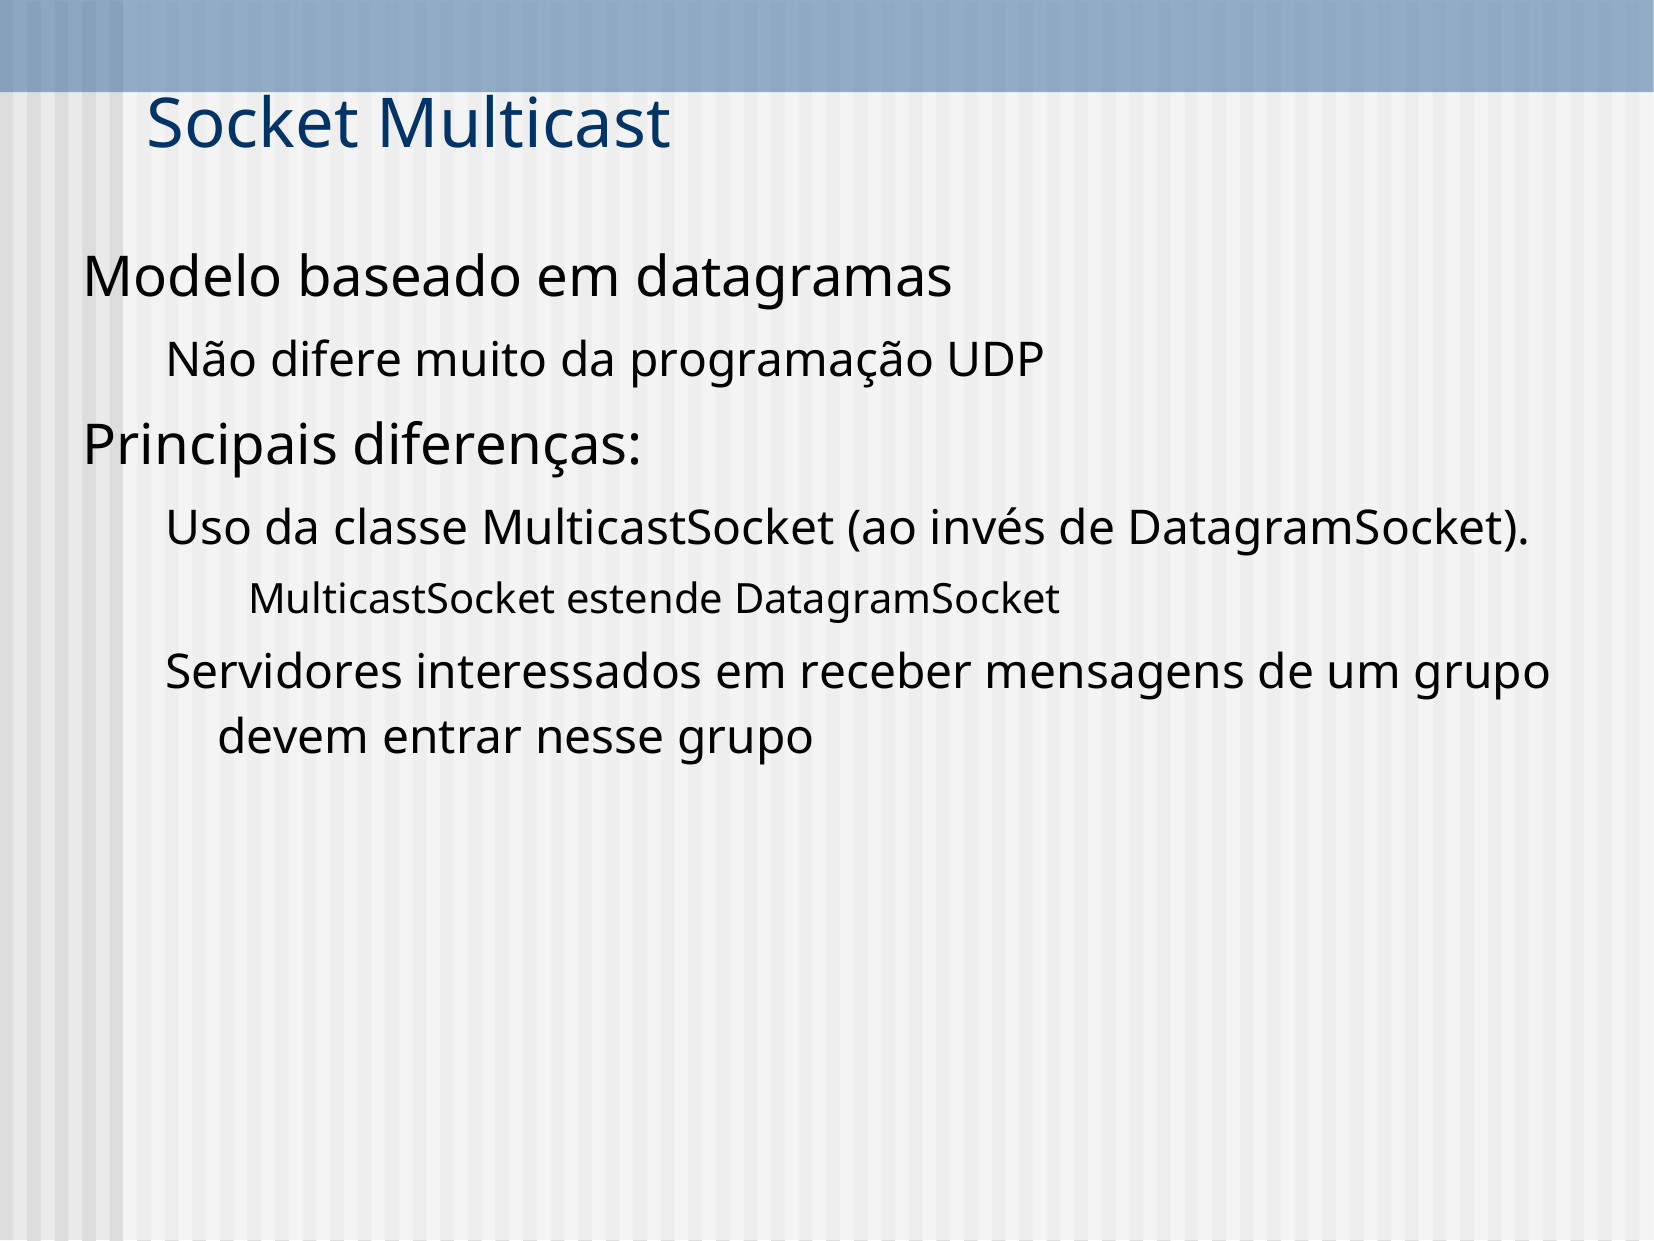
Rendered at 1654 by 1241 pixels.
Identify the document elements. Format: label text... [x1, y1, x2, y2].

list Modelo baseado em datagramas Não difere muito da programação UDP Principais diferenças: Uso da classe MulticastSocket (ao invés de DatagramSocket). MulticastSocket estende DatagramSocket Servidores interessados em receber mensagens de um grupo devem entrar nesse grupo [82, 236, 1571, 1094]
title Socket Multicast [146, 29, 1536, 212]
